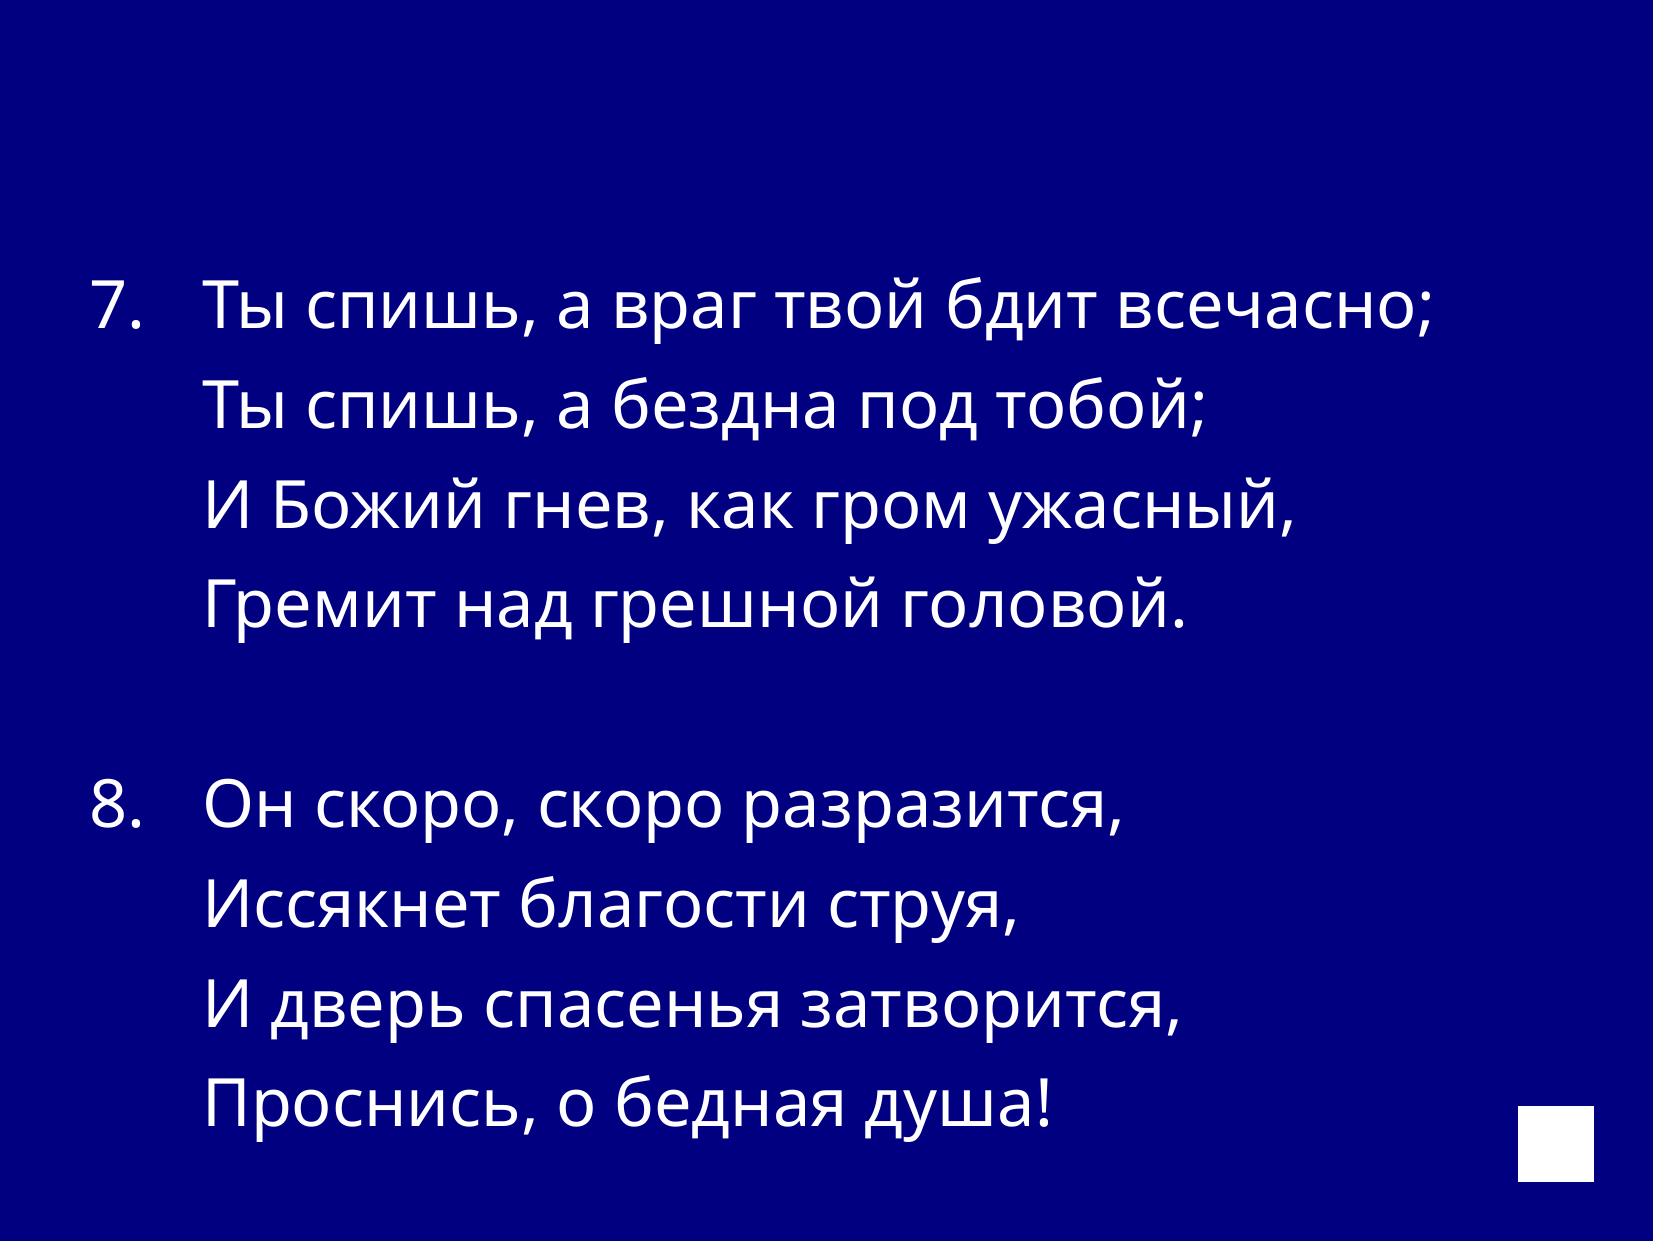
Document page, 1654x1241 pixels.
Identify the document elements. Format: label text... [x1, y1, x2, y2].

text_box 7. Ты спишь, а враг твой бдит всечасно; Ты спишь, а бездна под тобой; И Божий гнев, как гром ужасный, Гремит над грешной головой. 8. Он скоро, скоро разразится, Иссякнет благости струя, И дверь спасенья затворится, Проснись, о бедная душа! [75, 150, 1576, 1163]
text_box [1518, 1106, 1594, 1182]
